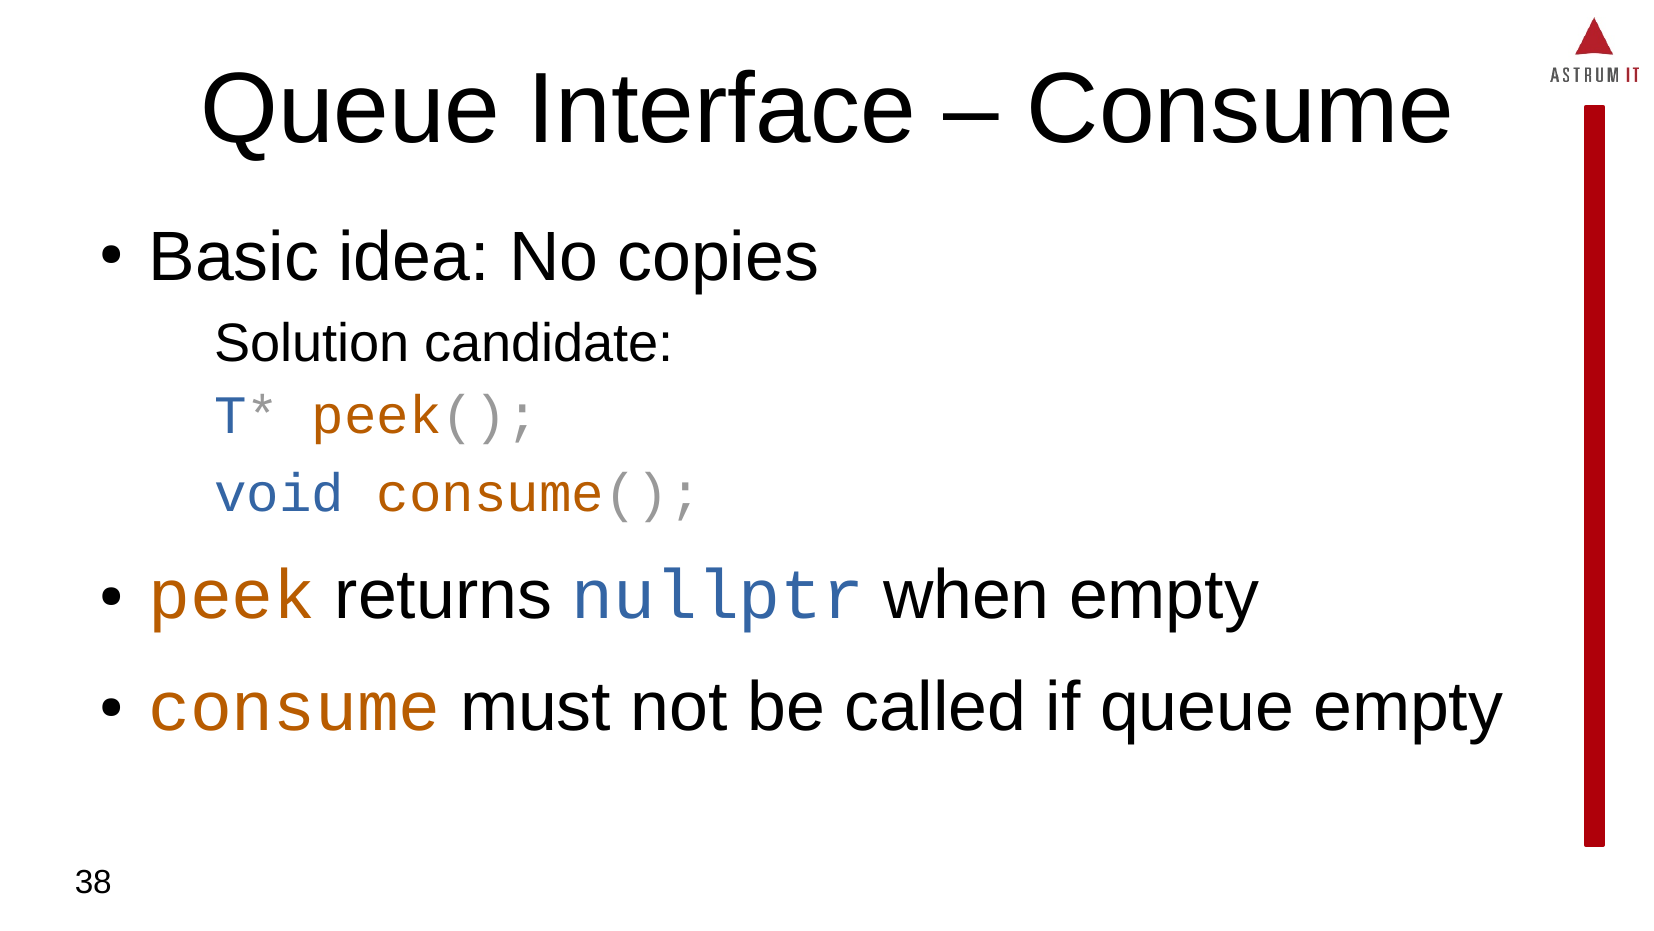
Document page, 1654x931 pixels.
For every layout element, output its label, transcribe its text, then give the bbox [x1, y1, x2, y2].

picture [1550, 17, 1639, 82]
title Queue Interface – Consume [114, 30, 1541, 186]
list Basic idea: No copies Solution candidate: T* peek(); void consume(); peek returns nullptr when empty consume must not be called if queue empty [82, 217, 1571, 757]
